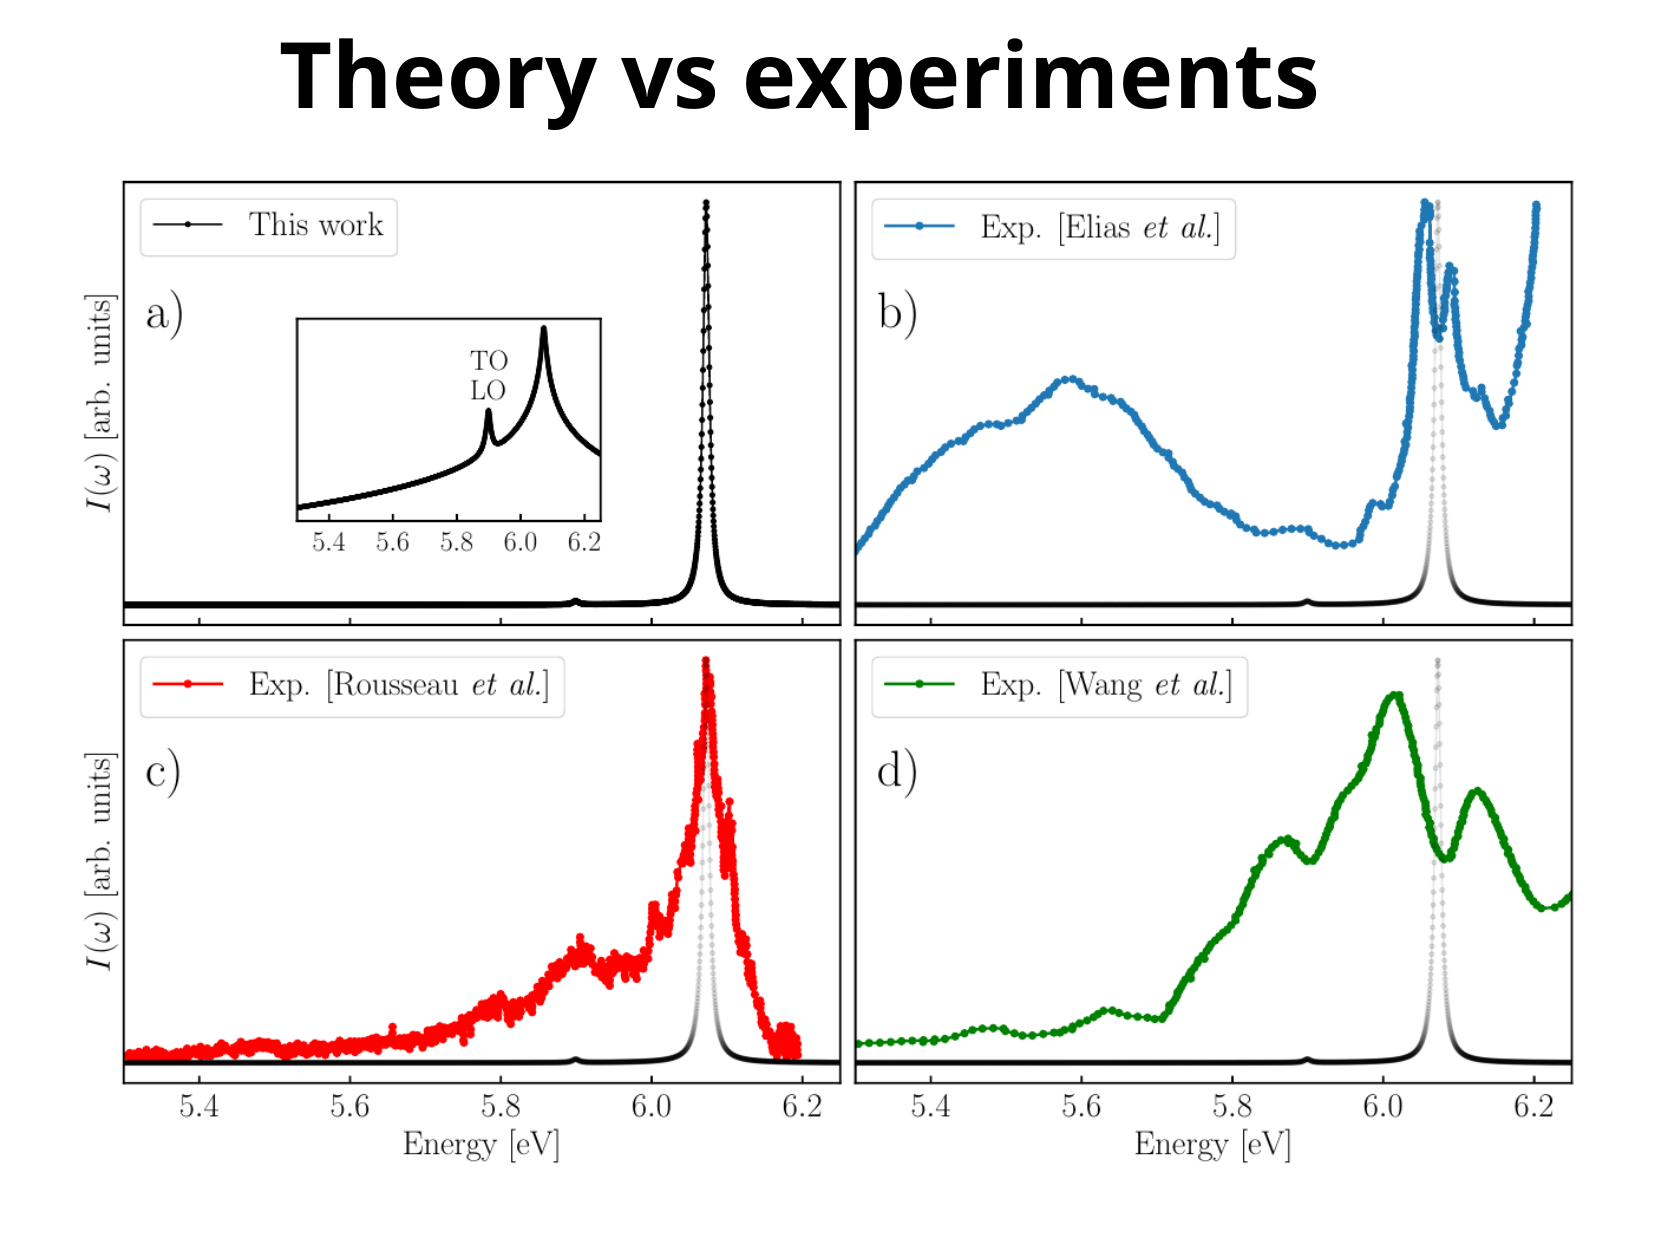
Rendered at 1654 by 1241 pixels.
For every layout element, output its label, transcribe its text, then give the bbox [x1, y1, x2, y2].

picture [45, 149, 1602, 1186]
title Theory vs experiments [0, 0, 1620, 146]
